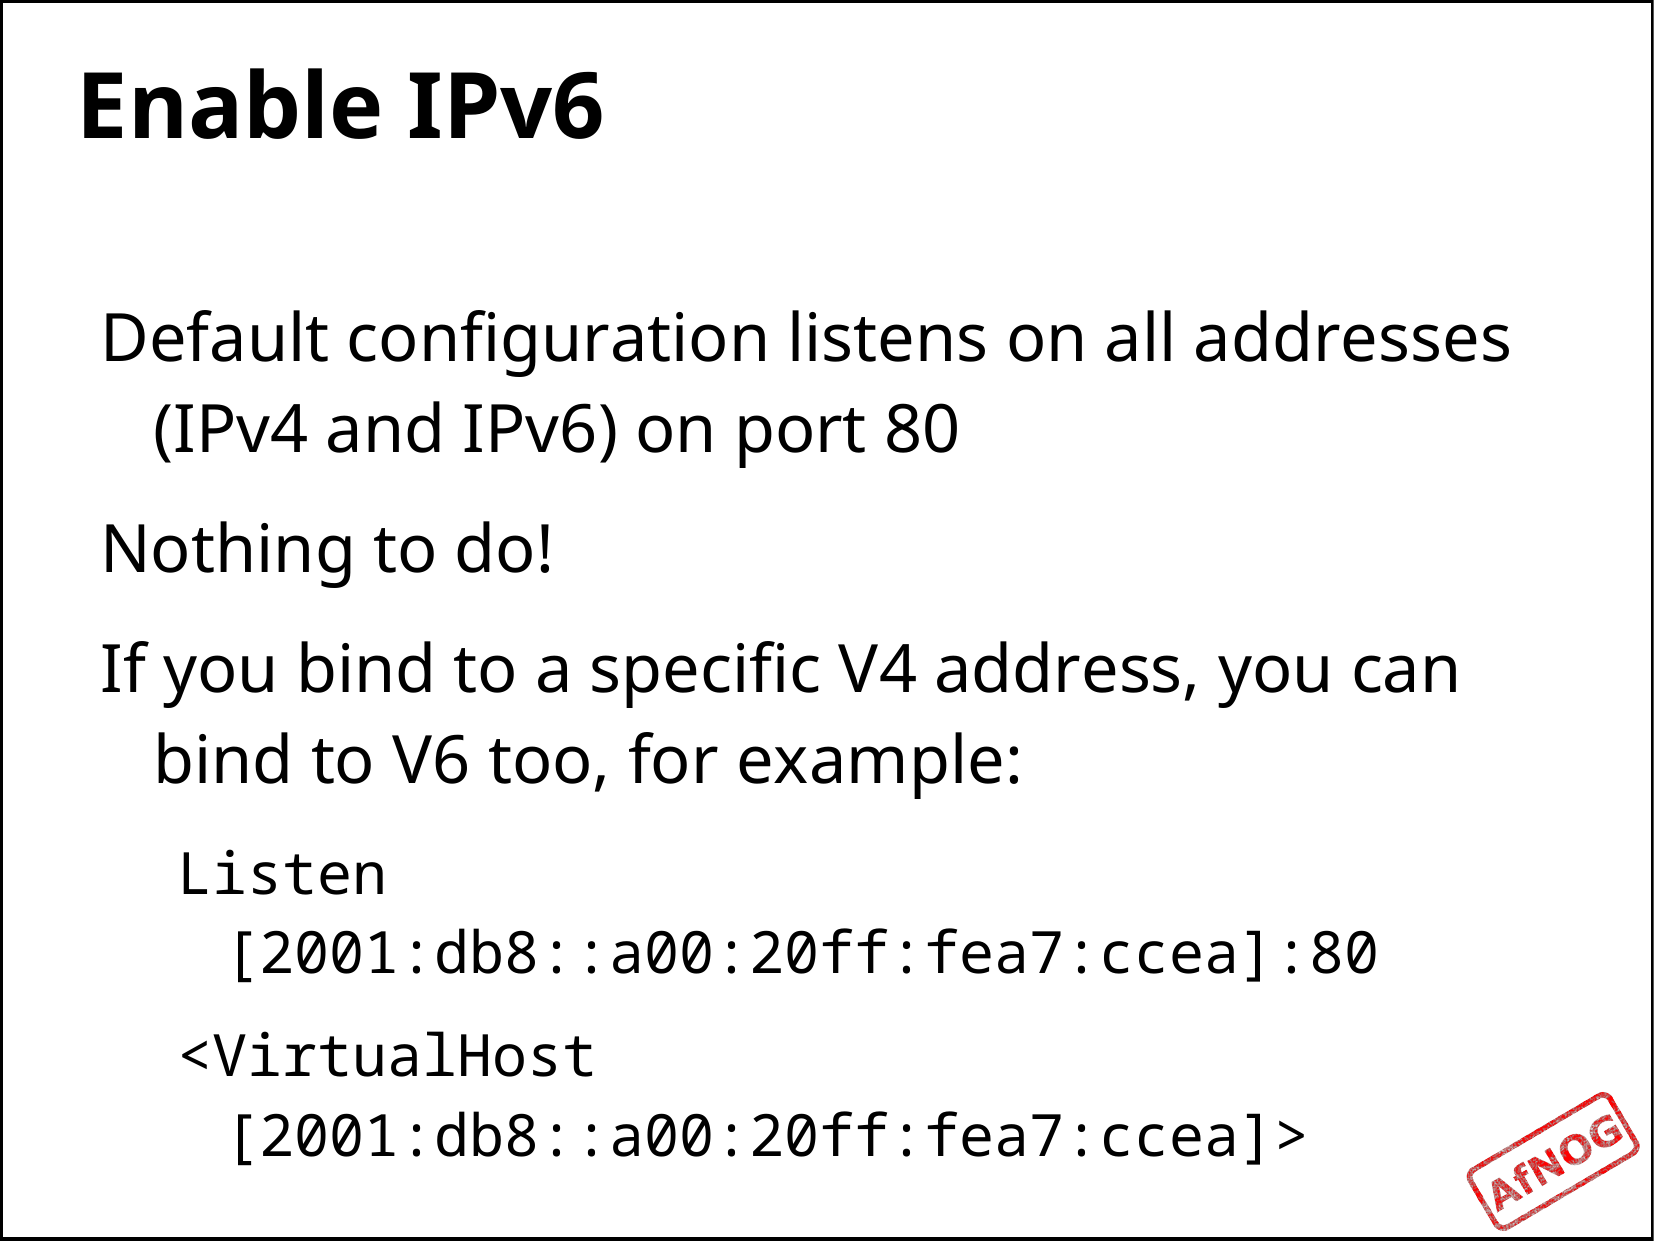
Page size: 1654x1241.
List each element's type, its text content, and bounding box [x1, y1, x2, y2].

list Default configuration listens on all addresses (IPv4 and IPv6) on port 80 Nothing to do! If you bind to a specific V4 address, you can bind to V6 too, for example: Listen [2001:db8::a00:20ff:fea7:ccea]:80 <VirtualHost [2001:db8::a00:20ff:fea7:ccea]> [82, 290, 1571, 1094]
title Enable IPv6 [76, 0, 1565, 208]
picture [1462, 1087, 1644, 1235]
